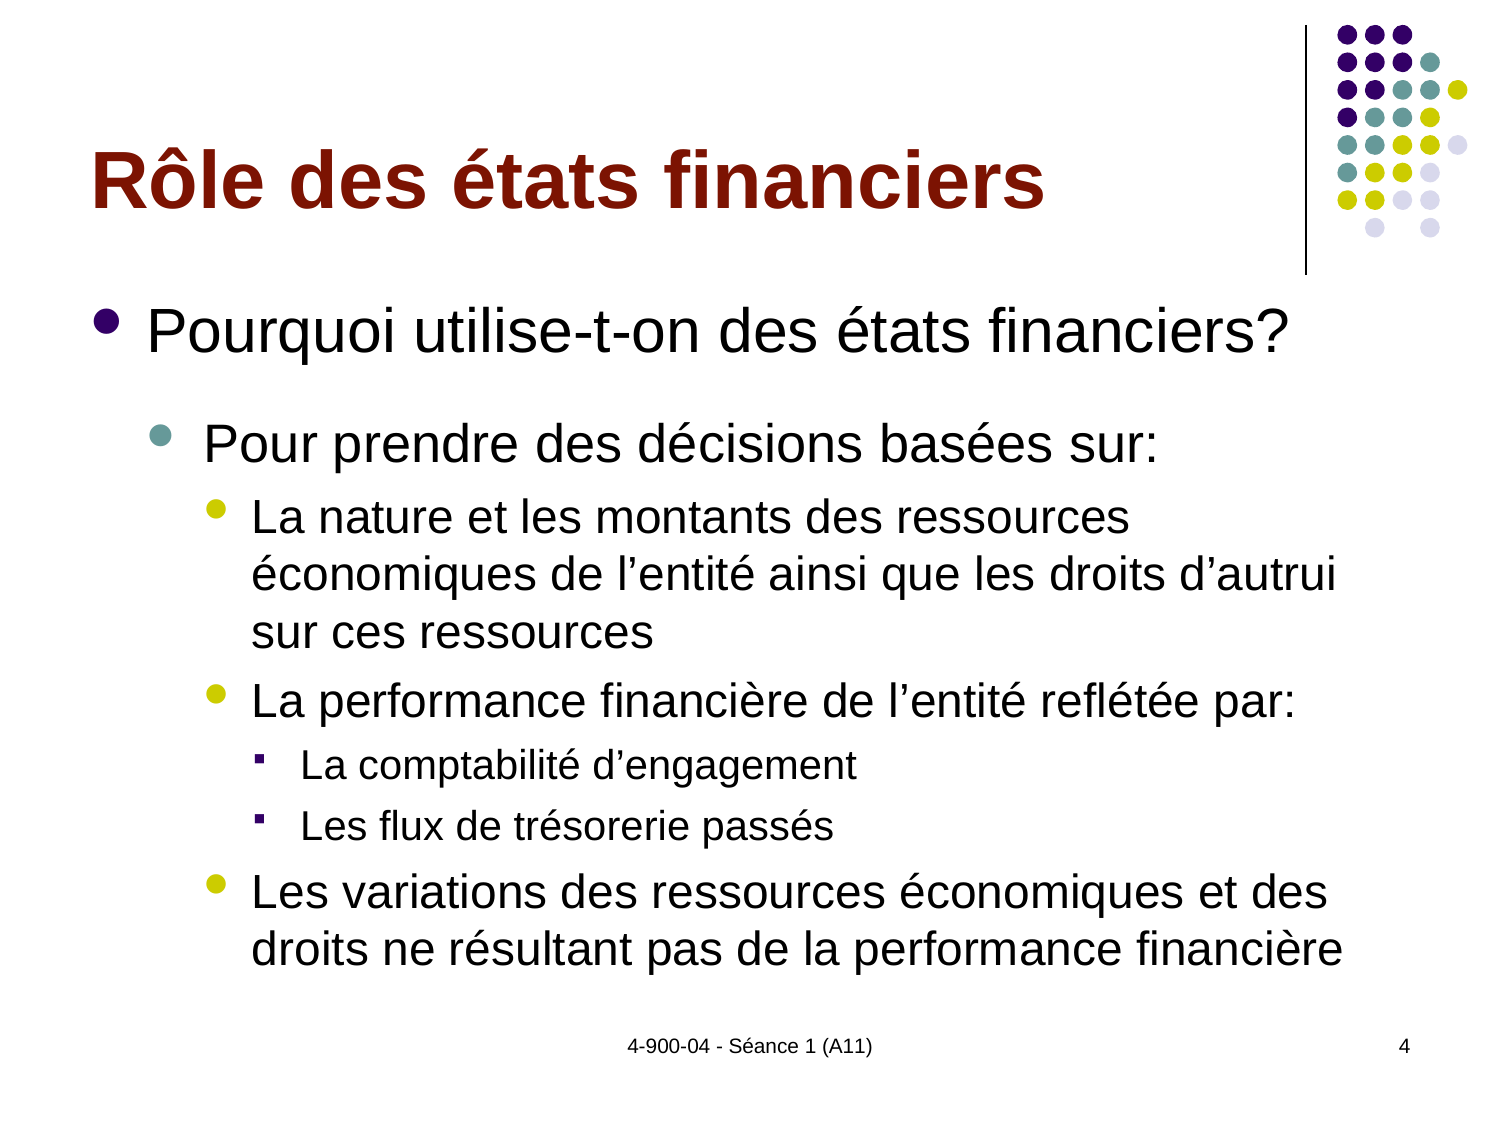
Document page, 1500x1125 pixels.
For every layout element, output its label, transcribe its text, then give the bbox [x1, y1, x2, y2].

text_box 4-900-04 - Séance 1 (A11) [512, 1025, 988, 1101]
text_box <numéro> [1074, 1025, 1426, 1101]
title Rôle des états financiers [74, 20, 1313, 233]
list Pourquoi utilise-t-on des états financiers? Pour prendre des décisions basées sur: La nature et les montants des ressources économiques de l’entité ainsi que les droits d’autrui sur ces ressources La performance financière de l’entité reflétée par: La comptabilité d’engagement Les flux de trésorerie passés Les variations des ressources économiques et des droits ne résultant pas de la performance financière [75, 282, 1426, 1006]
